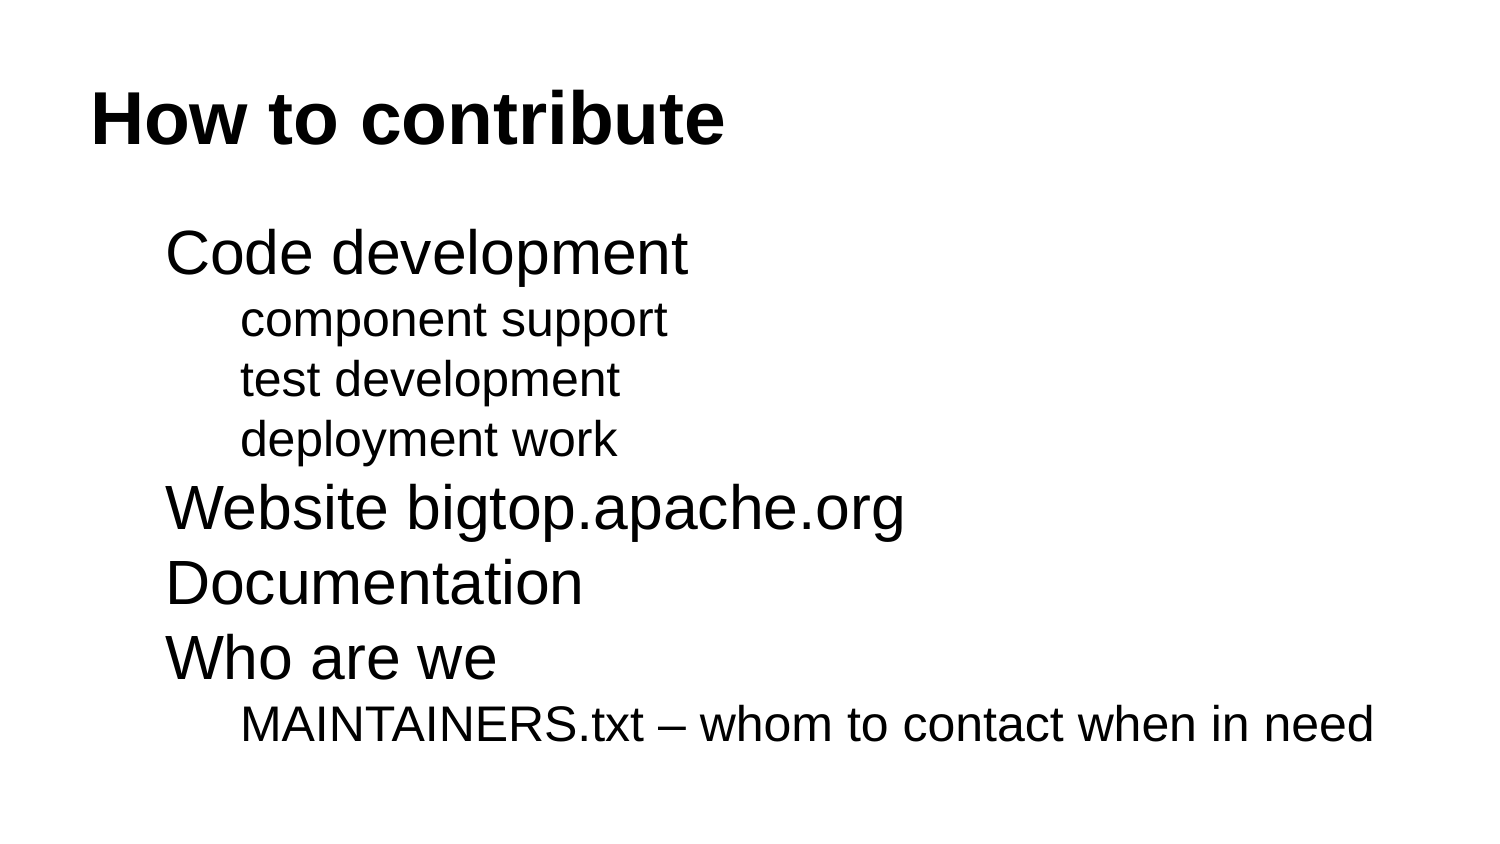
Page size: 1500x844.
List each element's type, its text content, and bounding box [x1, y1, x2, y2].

title How to contribute [75, 33, 1425, 175]
list Code development component support test development deployment work Website bigtop.apache.org Documentation Who are we MAINTAINERS.txt – whom to contact when in need [75, 196, 1425, 808]
